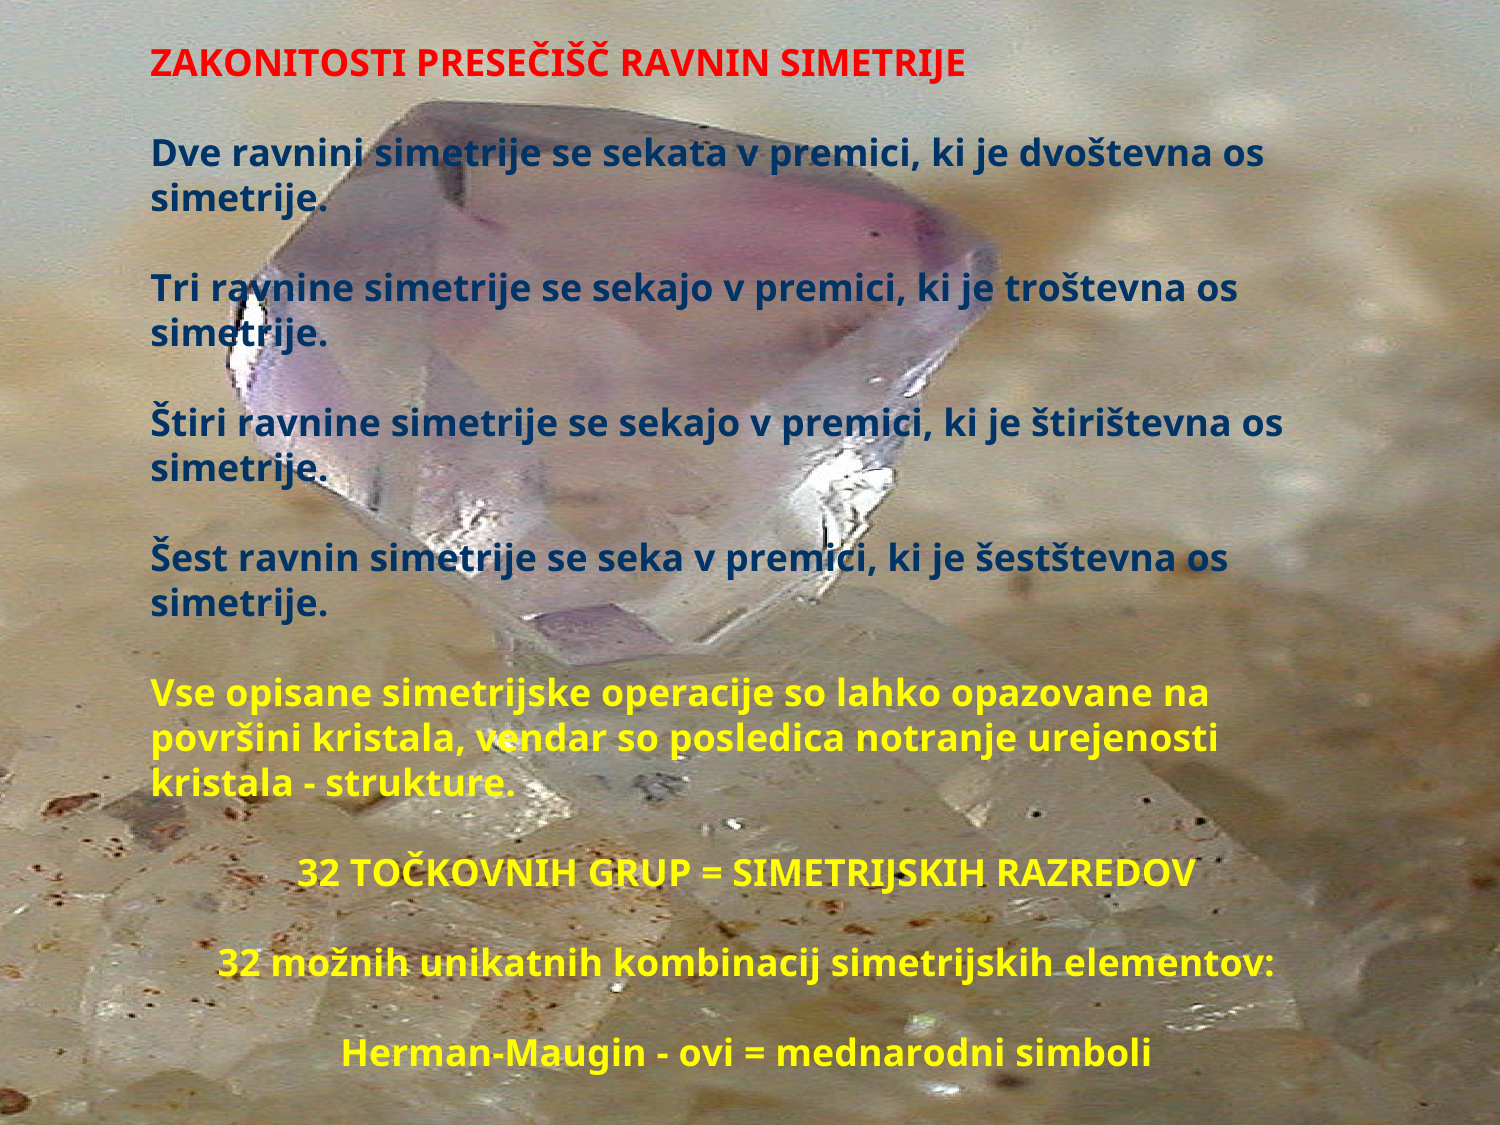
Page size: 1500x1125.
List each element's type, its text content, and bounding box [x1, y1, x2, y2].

picture [0, 0, 1500, 1125]
text_box ZAKONITOSTI PRESEČIŠČ RAVNIN SIMETRIJE Dve ravnini simetrije se sekata v premici, ki je dvoštevna os simetrije. Tri ravnine simetrije se sekajo v premici, ki je troštevna os simetrije. Štiri ravnine simetrije se sekajo v premici, ki je štirištevna os simetrije. Šest ravnin simetrije se seka v premici, ki je šestštevna os simetrije. Vse opisane simetrijske operacije so lahko opazovane na površini kristala, vendar so posledica notranje urejenosti kristala - strukture. 32 TOČKOVNIH GRUP = SIMETRIJSKIH RAZREDOV 32 možnih unikatnih kombinacij simetrijskih elementov: Herman-Maugin - ovi = mednarodni simboli [135, 31, 1359, 1082]
